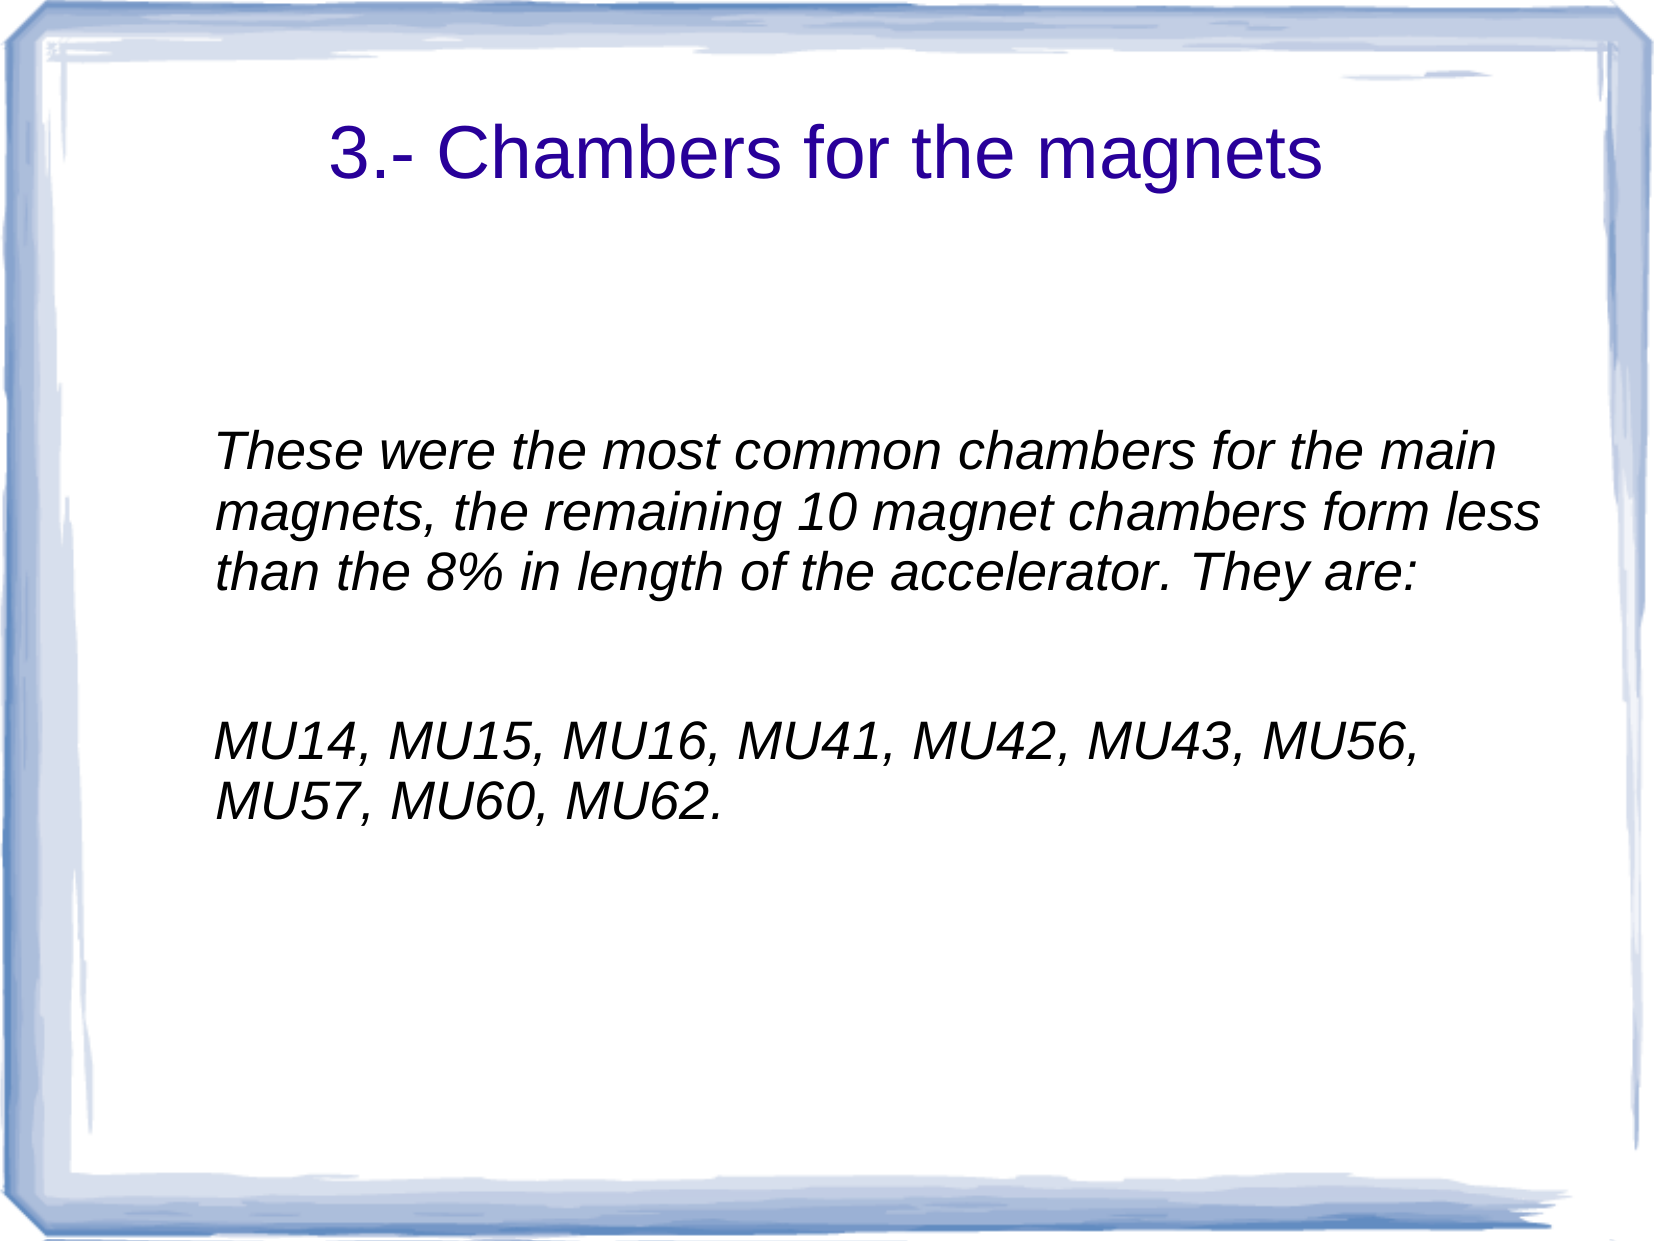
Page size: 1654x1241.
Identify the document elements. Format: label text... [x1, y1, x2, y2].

title 3.- Chambers for the magnets [82, 49, 1571, 257]
picture [0, 0, 1654, 1241]
text_box These were the most common chambers for the main magnets, the remaining 10 magnet chambers form less than the 8% in length of the accelerator. They are: MU14, MU15, MU16, MU41, MU42, MU43, MU56, MU57, MU60, MU62. [59, 413, 1595, 839]
